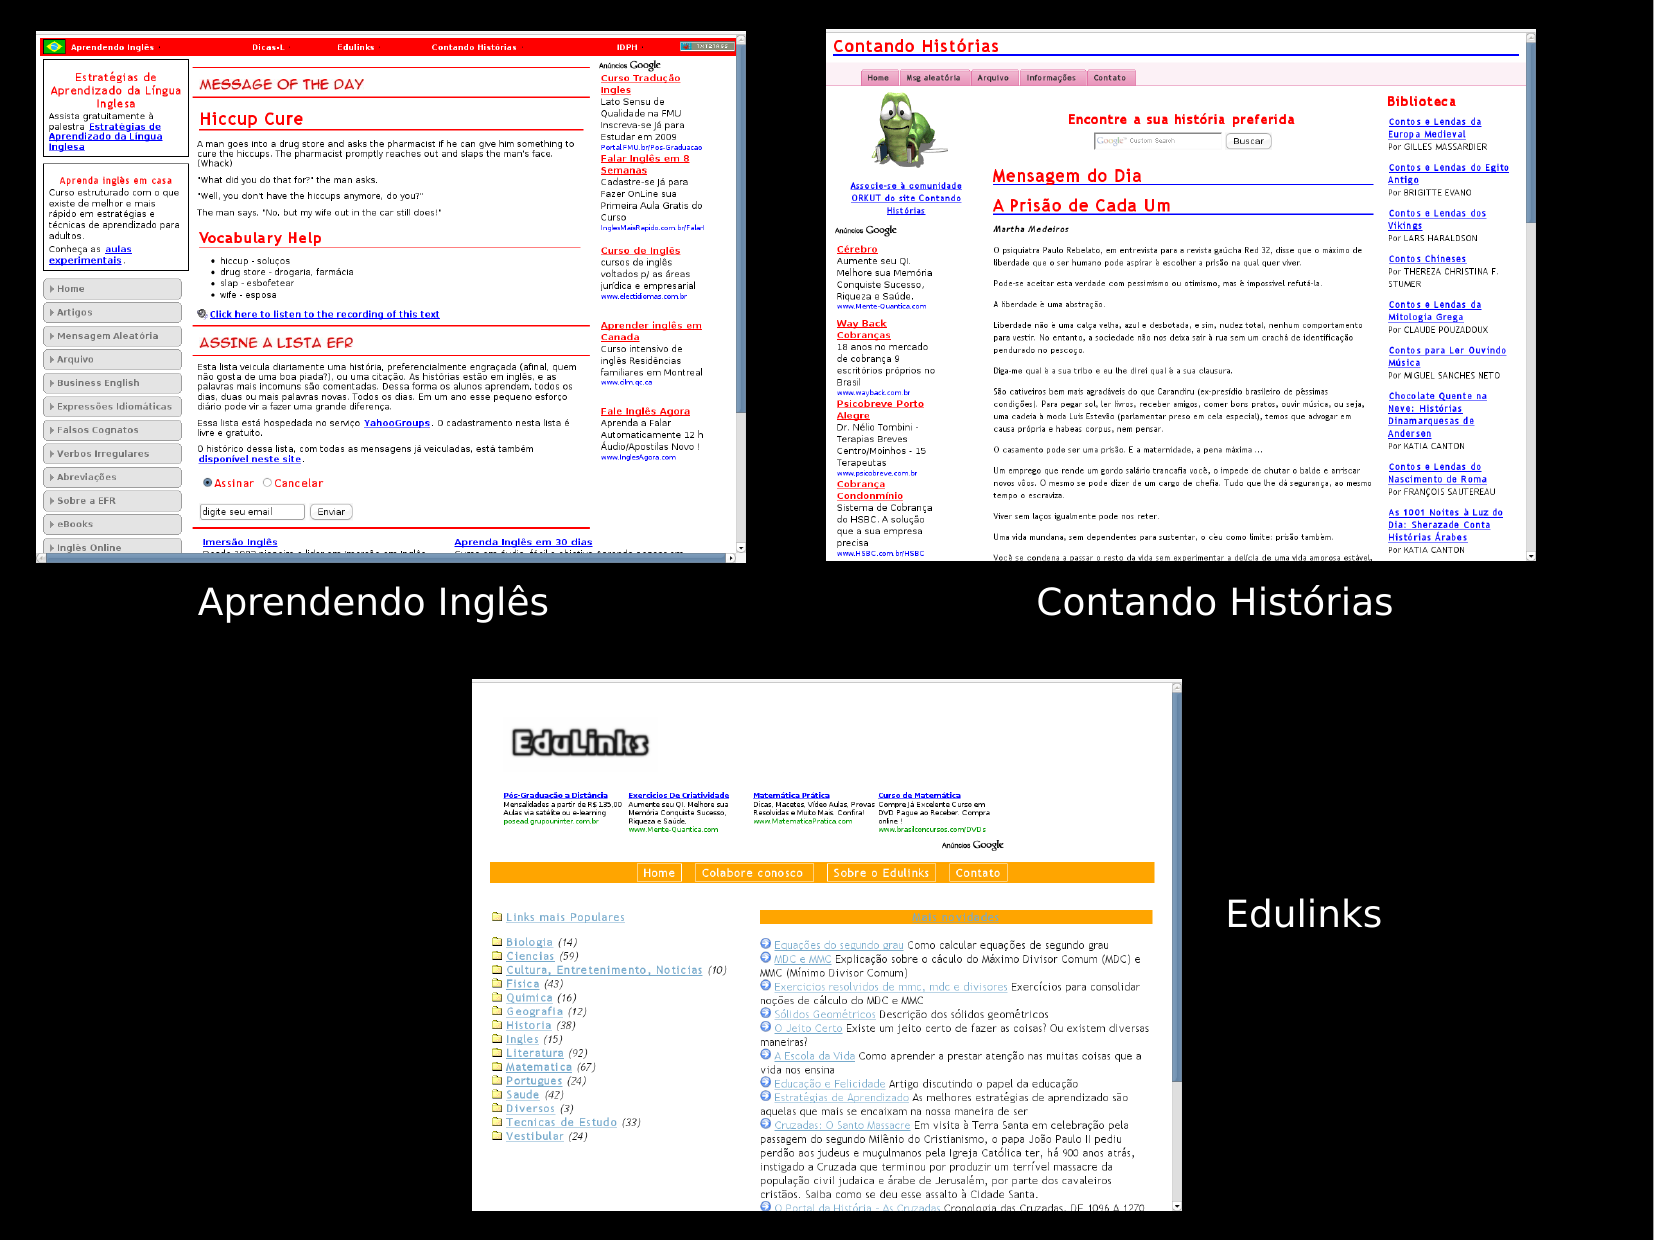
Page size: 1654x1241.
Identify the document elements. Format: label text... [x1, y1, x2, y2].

picture [826, 29, 1536, 562]
text_box Aprendendo Inglês [183, 572, 557, 632]
picture [472, 679, 1182, 1211]
text_box Edulinks [1210, 885, 1395, 945]
text_box Contando Histórias [1021, 572, 1436, 632]
picture [36, 31, 746, 564]
